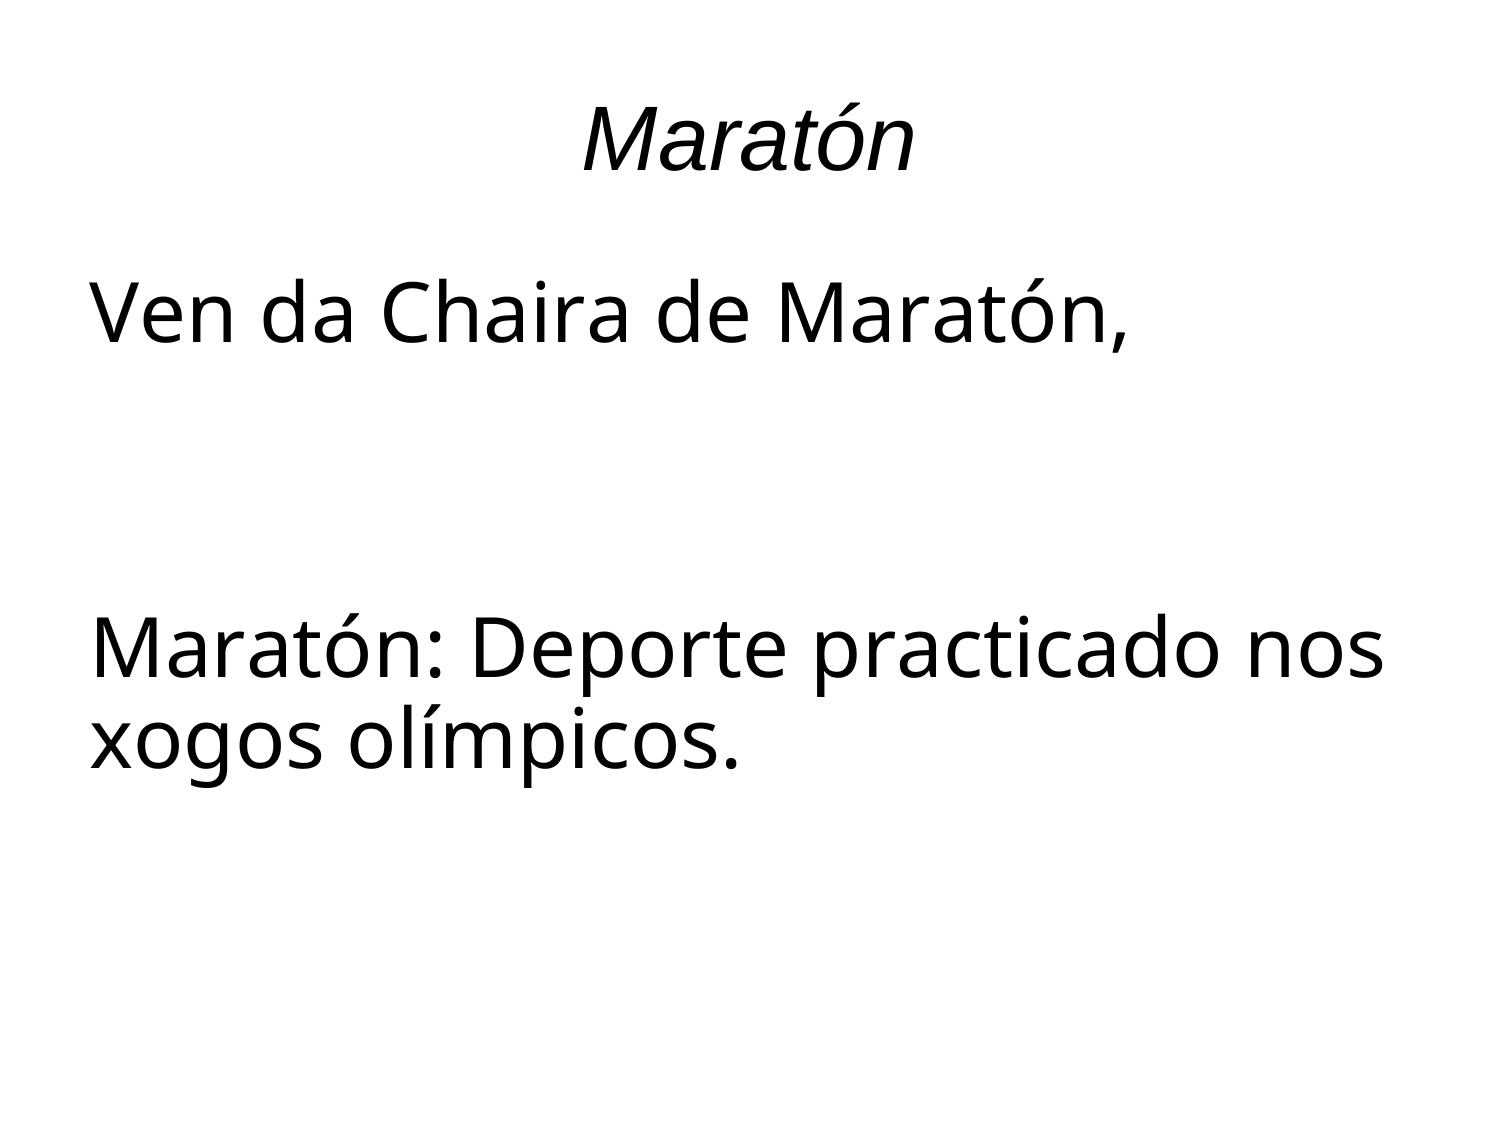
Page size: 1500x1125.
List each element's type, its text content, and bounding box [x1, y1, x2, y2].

list Ven da Chaira de Maratón, Maratón: Deporte practicado nos xogos olímpicos. [75, 262, 1426, 1006]
title Maratón [75, 45, 1426, 233]
